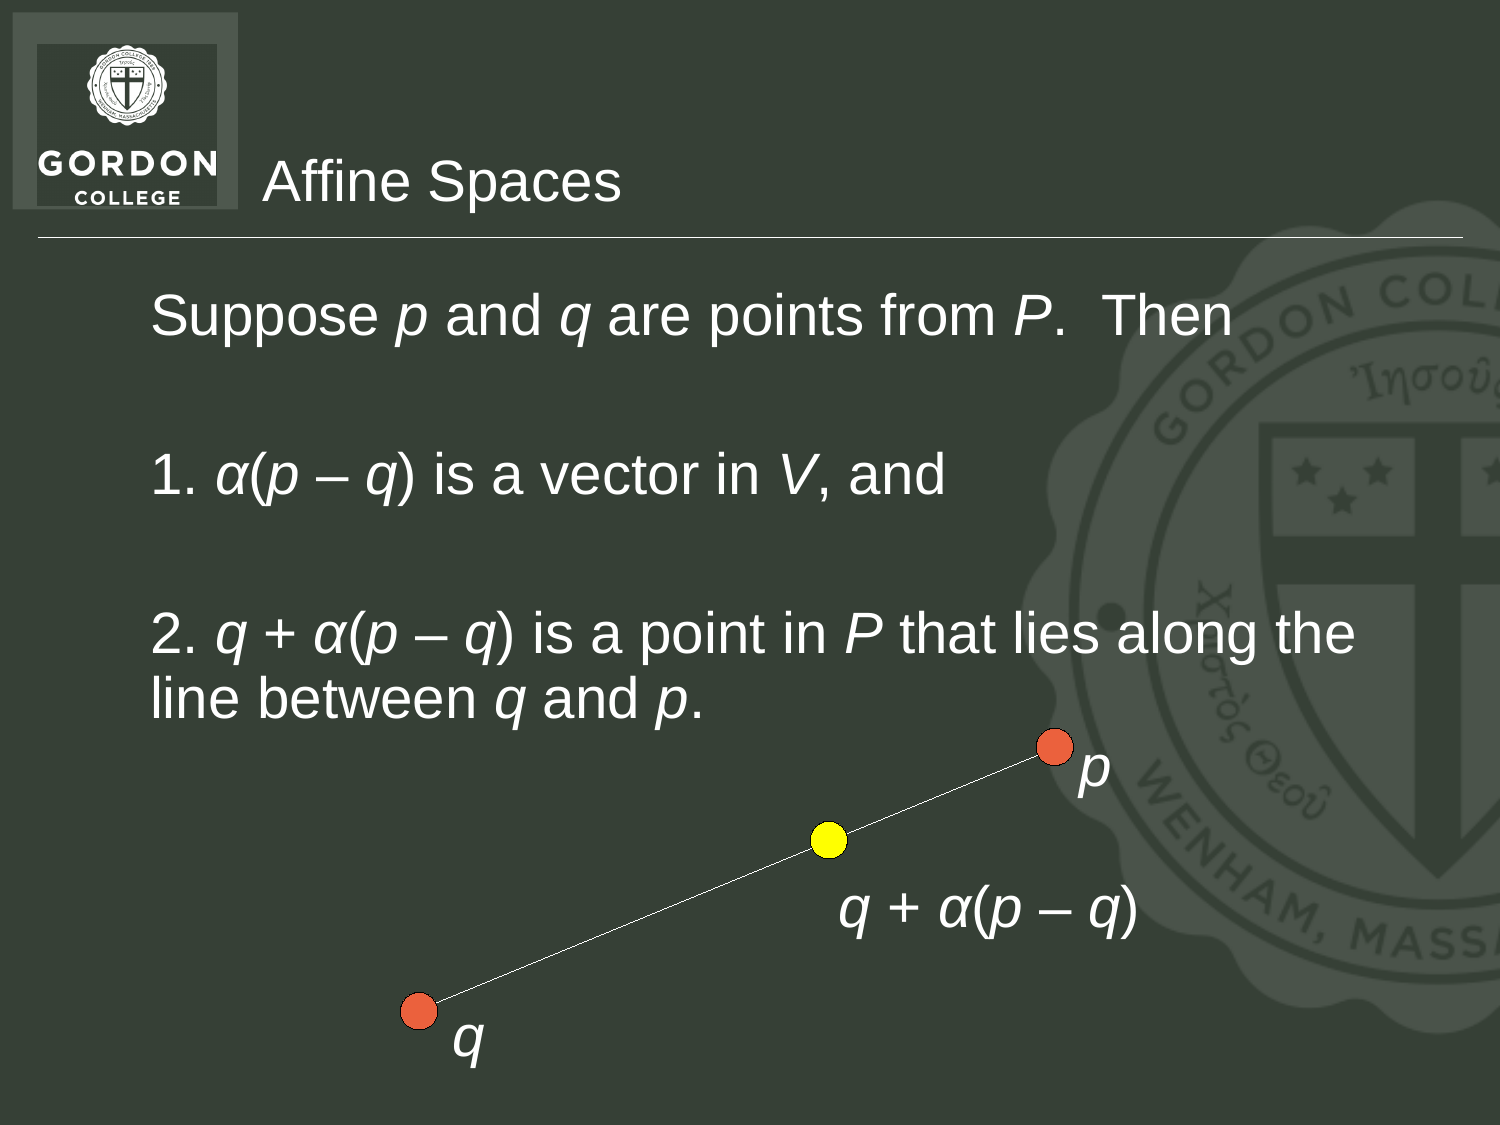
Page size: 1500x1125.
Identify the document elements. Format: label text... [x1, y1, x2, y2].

text_box [810, 821, 848, 859]
text_box p [1065, 725, 1128, 806]
text_box q [437, 996, 500, 1077]
subtitle Suppose p and q are points from P. Then 1. α(p – q) is a vector in V, and 2. q + α(p – q) is a point in P that lies along the line between q and p. [75, 282, 1426, 1018]
title Affine Spaces [262, 145, 1463, 217]
text_box q + α(p – q) [824, 867, 1188, 948]
text_box [400, 992, 438, 1030]
picture [0, 0, 1500, 1125]
text_box [1036, 728, 1065, 766]
